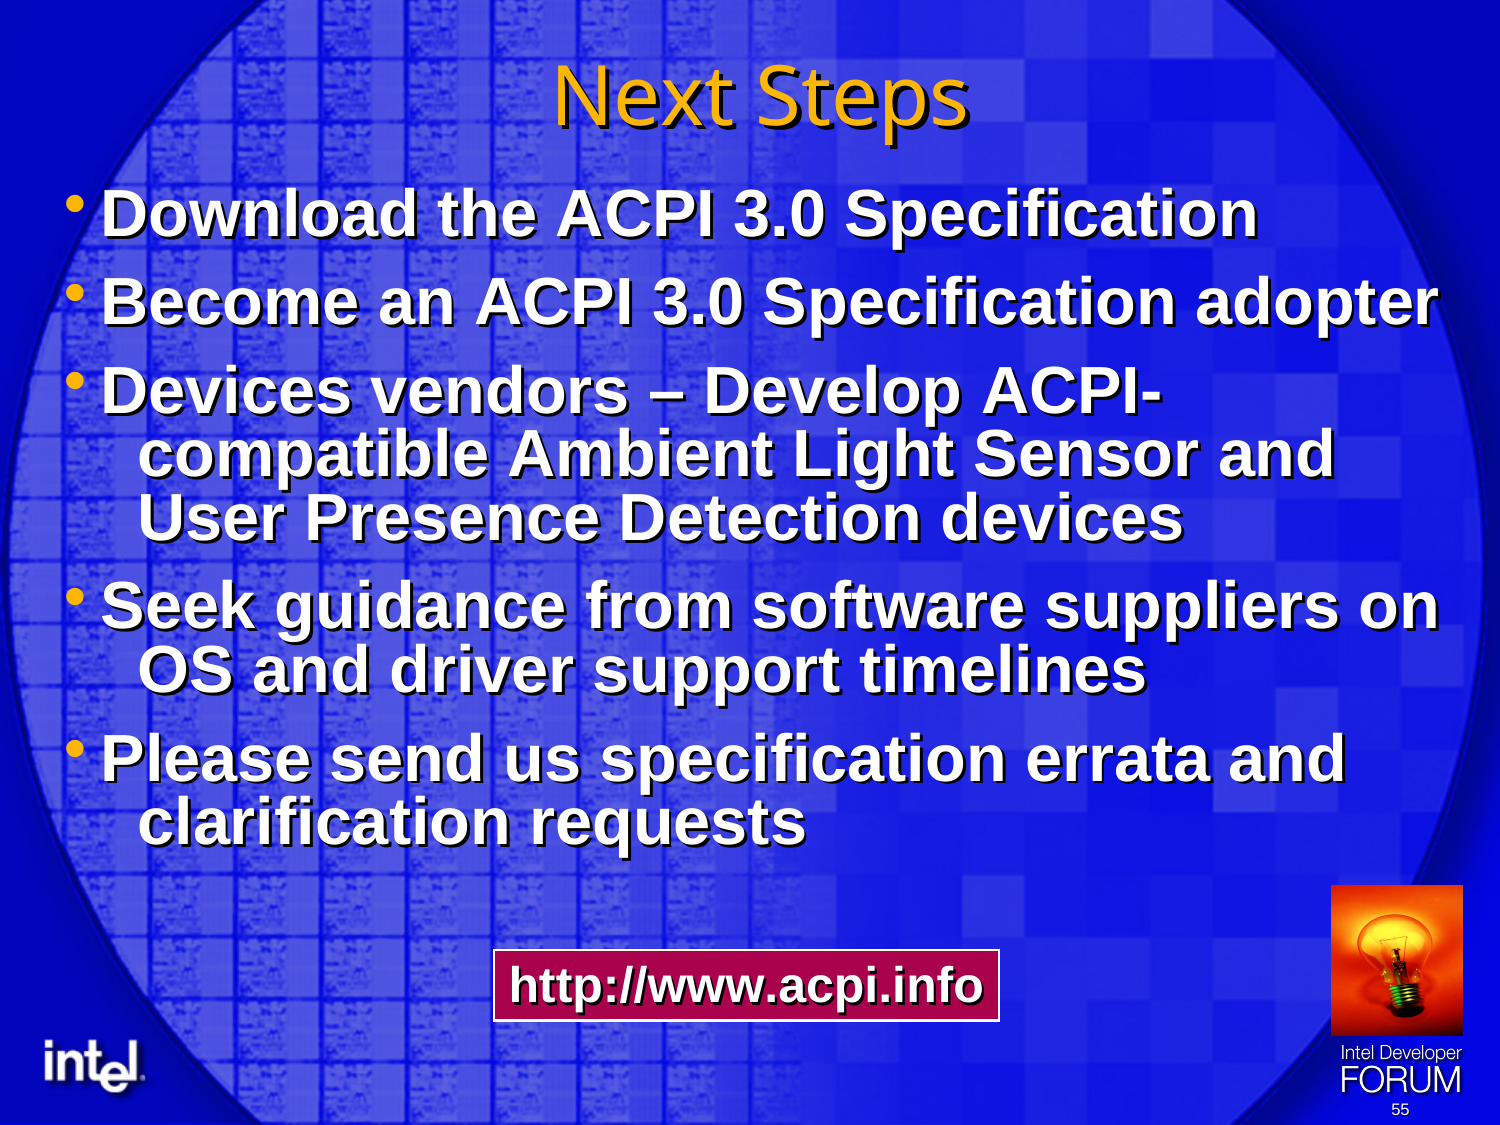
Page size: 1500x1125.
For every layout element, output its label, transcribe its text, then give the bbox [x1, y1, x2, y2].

picture [0, 0, 1500, 1125]
text_box http://www.acpi.info [493, 950, 1000, 1021]
